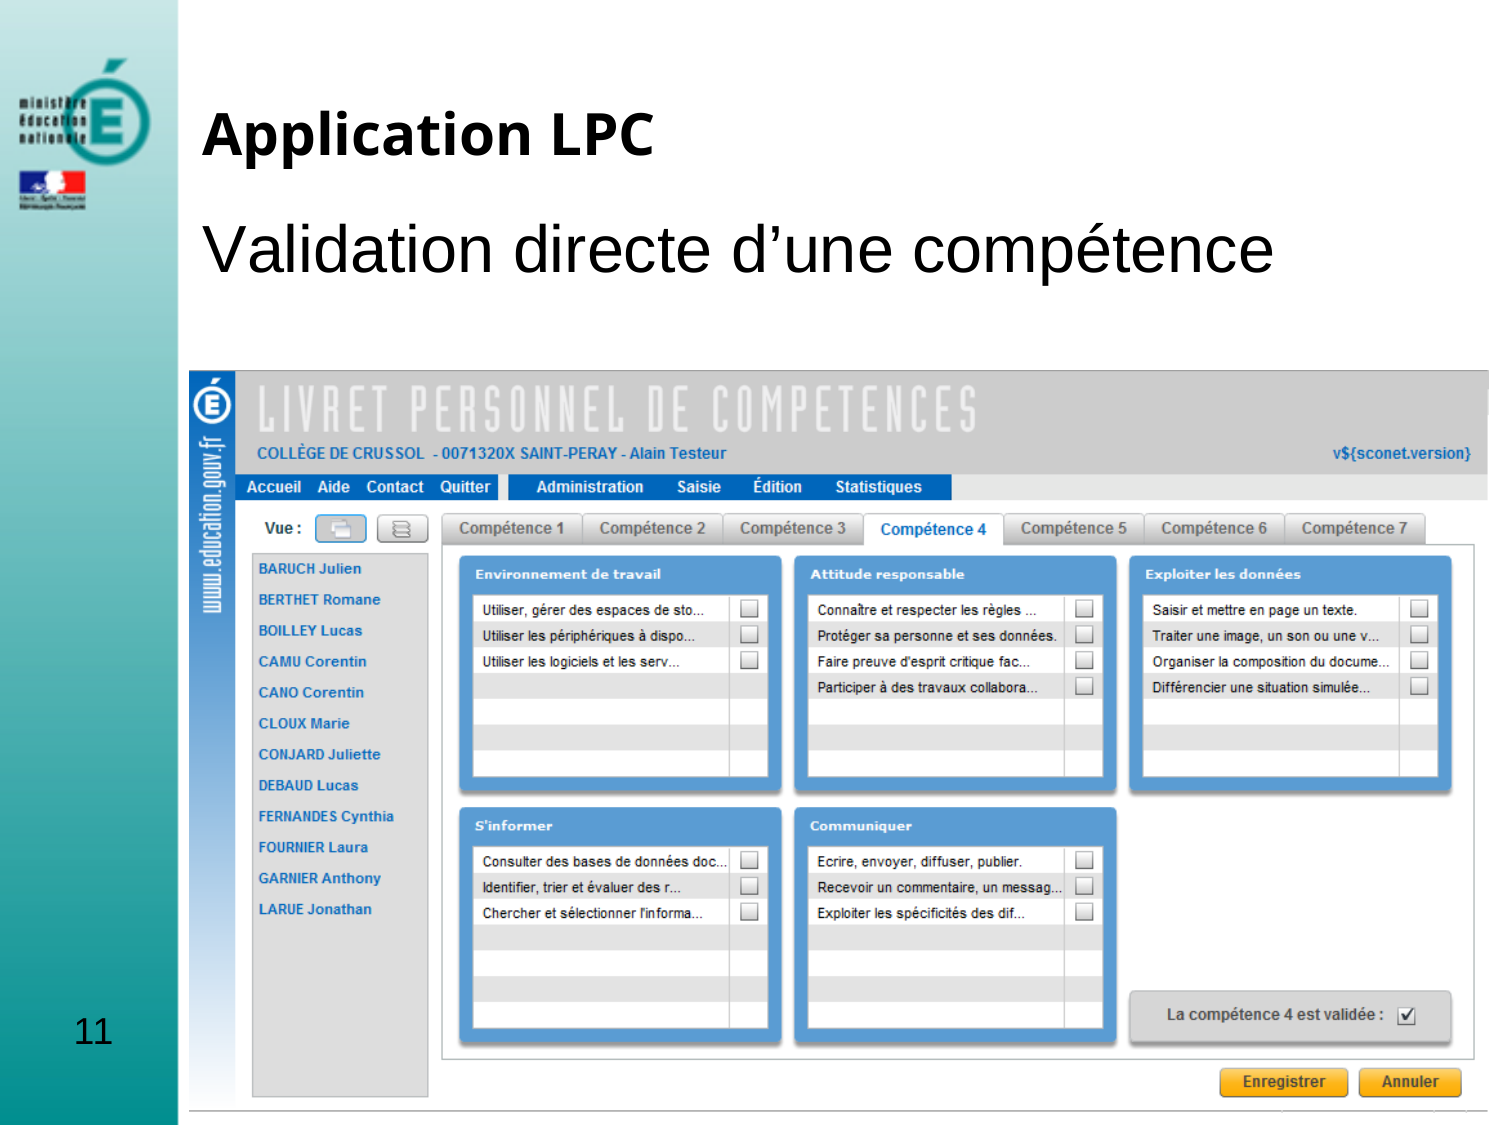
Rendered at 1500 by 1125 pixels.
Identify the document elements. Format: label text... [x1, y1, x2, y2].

text_box Application LPC [187, 89, 1430, 176]
text_box <numéro> [41, 999, 148, 1060]
text_box Validation directe d’une compétence [187, 198, 1454, 305]
picture [189, 370, 1489, 1113]
picture [0, 0, 179, 1125]
